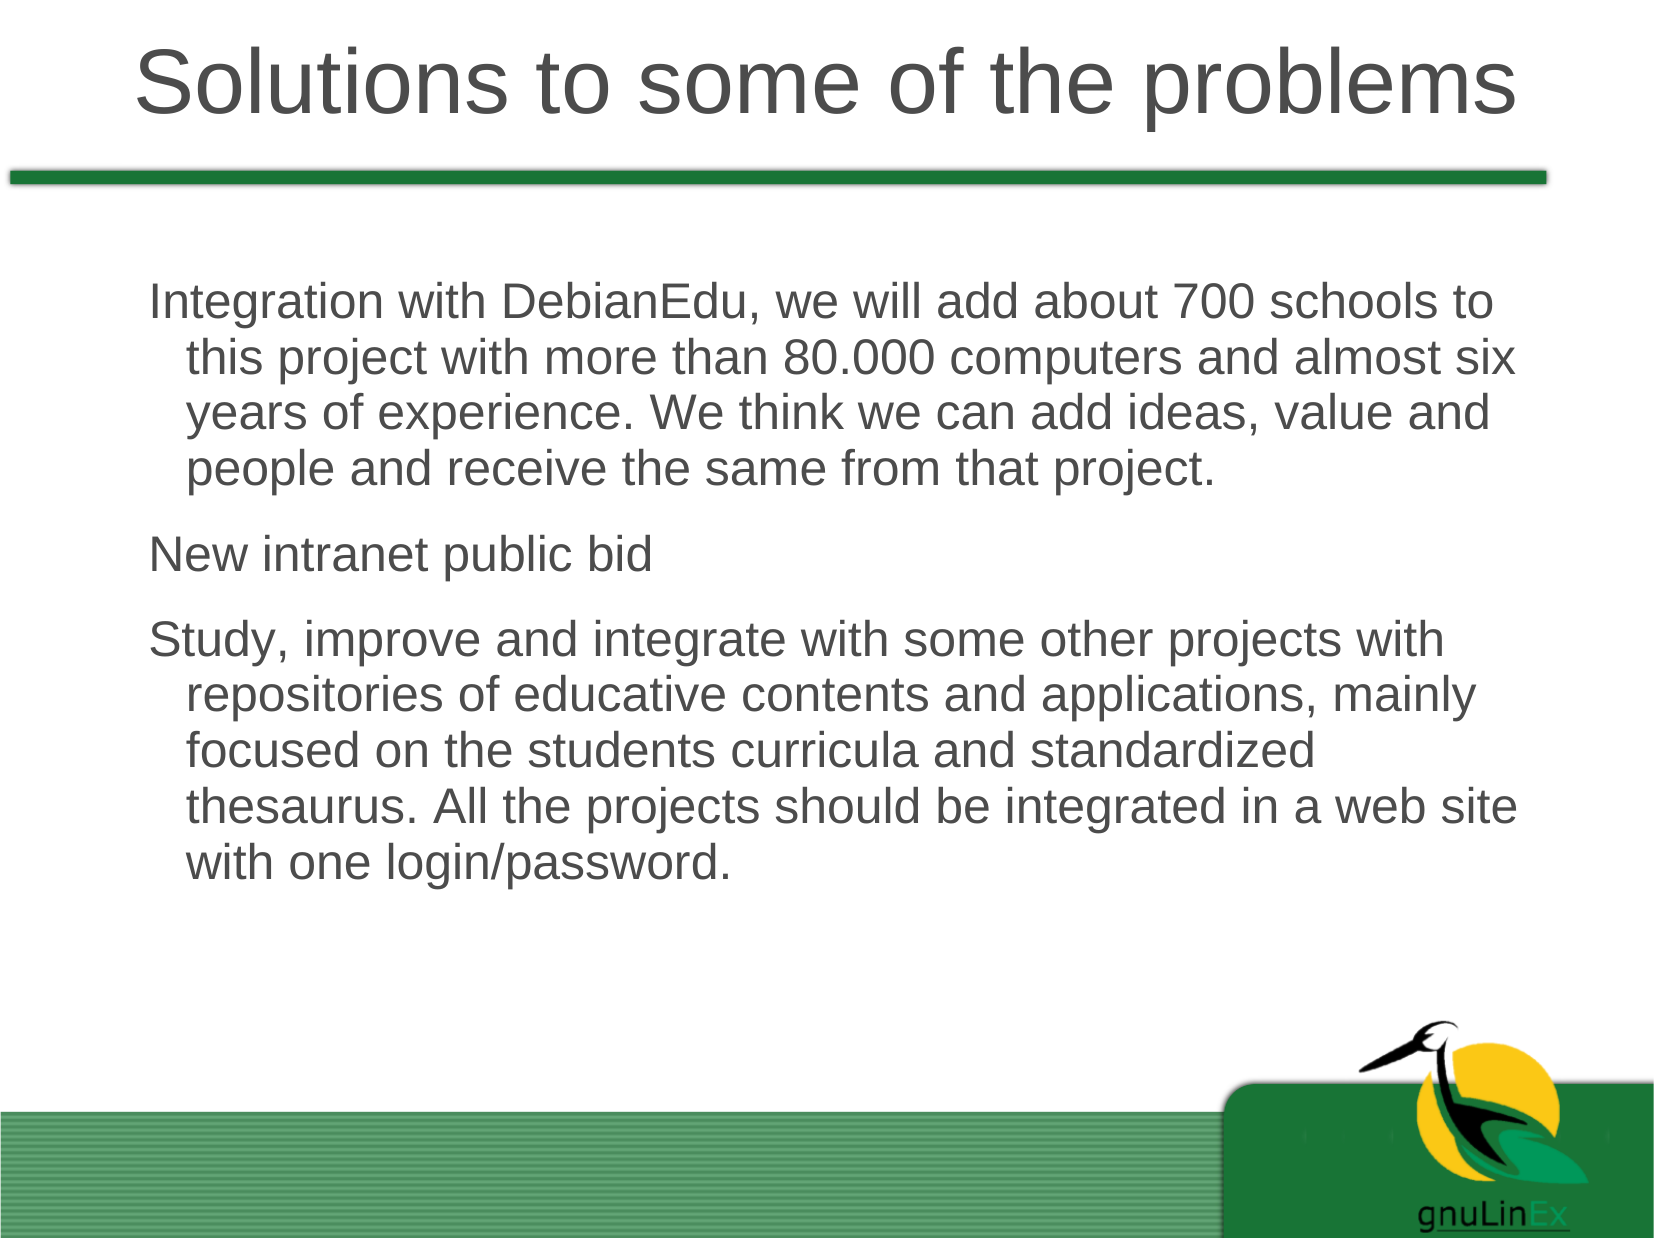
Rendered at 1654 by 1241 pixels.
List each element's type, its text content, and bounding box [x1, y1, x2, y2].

picture [0, 0, 1654, 1238]
list Integration with DebianEdu, we will add about 700 schools to this project with more than 80.000 computers and almost six years of experience. We think we can add ideas, value and people and receive the same from that project. New intranet public bid Study, improve and integrate with some other projects with repositories of educative contents and applications, mainly focused on the students curricula and standardized thesaurus. All the projects should be integrated in a web site with one login/password. [110, 273, 1523, 977]
title Solutions to some of the problems [121, 0, 1534, 164]
